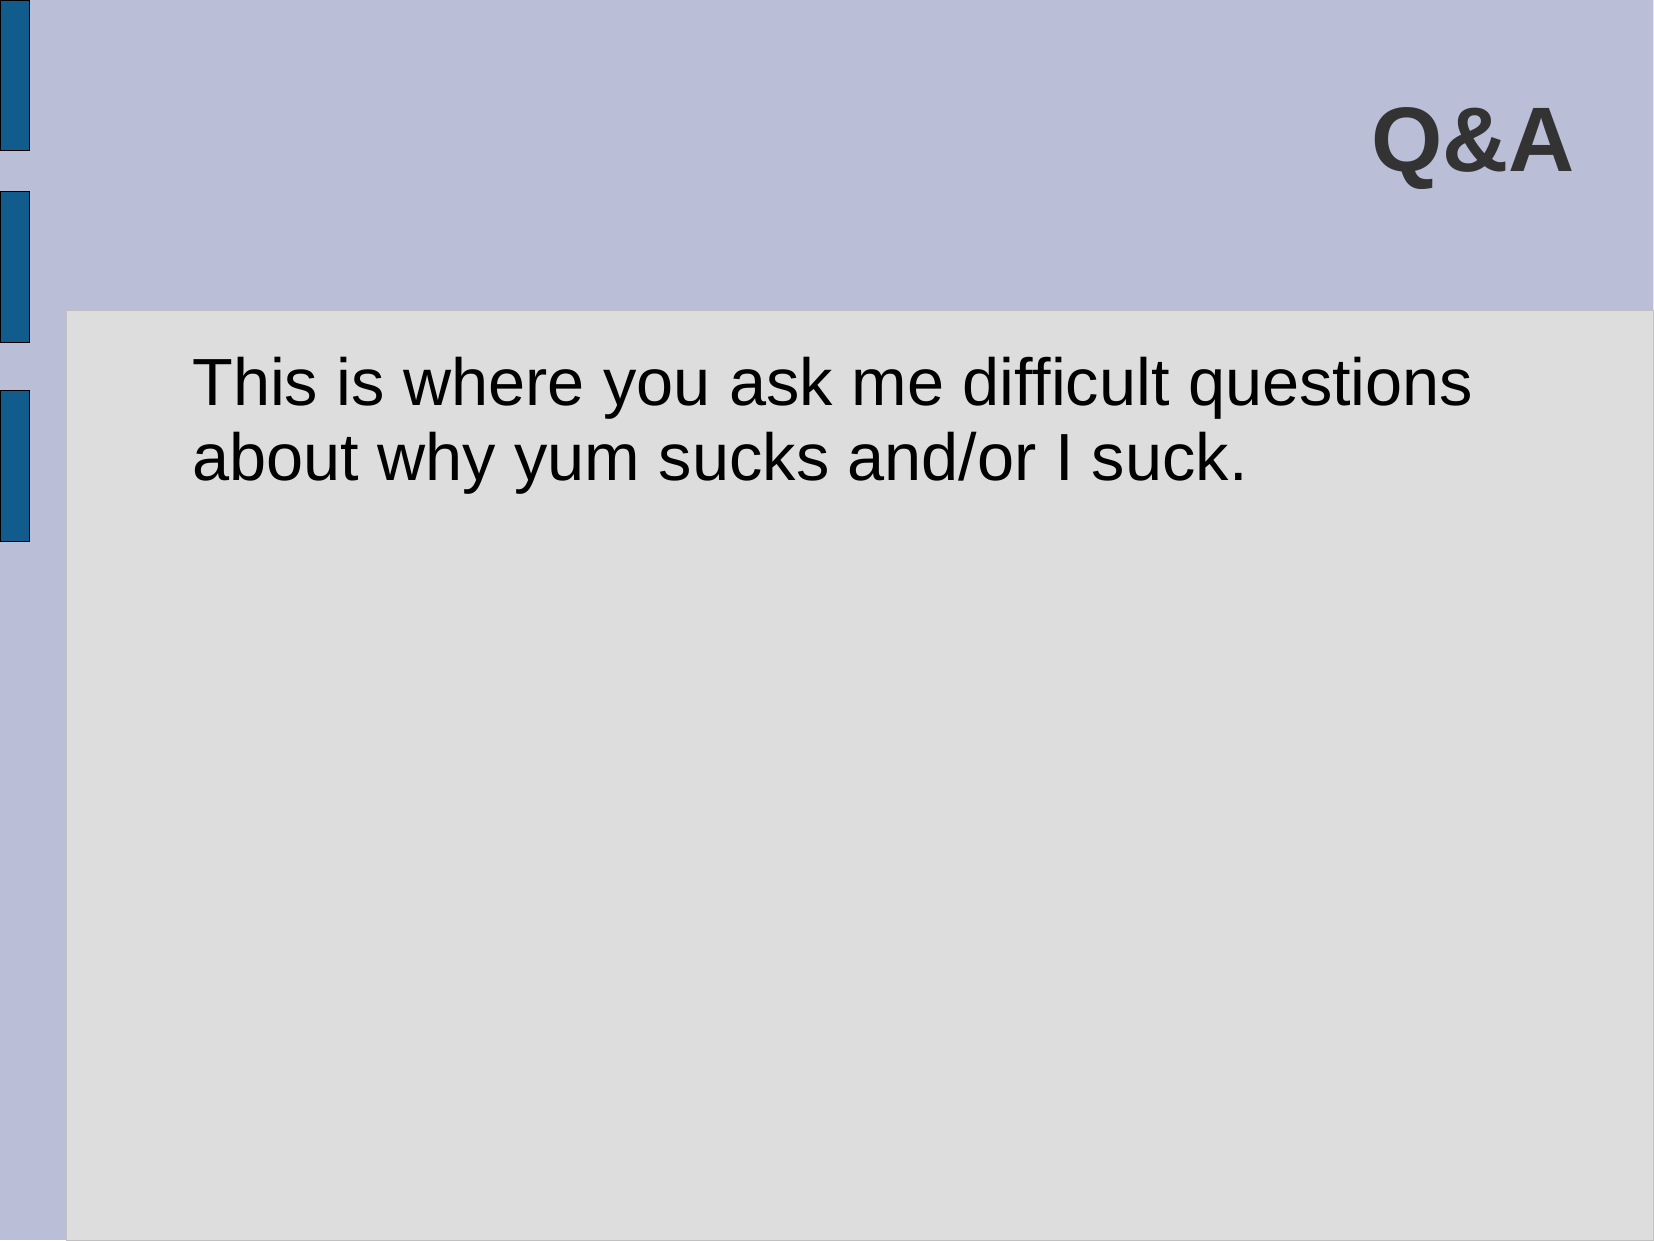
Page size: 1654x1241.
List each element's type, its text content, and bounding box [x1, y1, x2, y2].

list This is where you ask me difficult questions about why yum sucks and/or I suck. [121, 344, 1534, 1127]
list [112, 337, 1529, 1127]
title Q&A [121, 88, 1576, 191]
